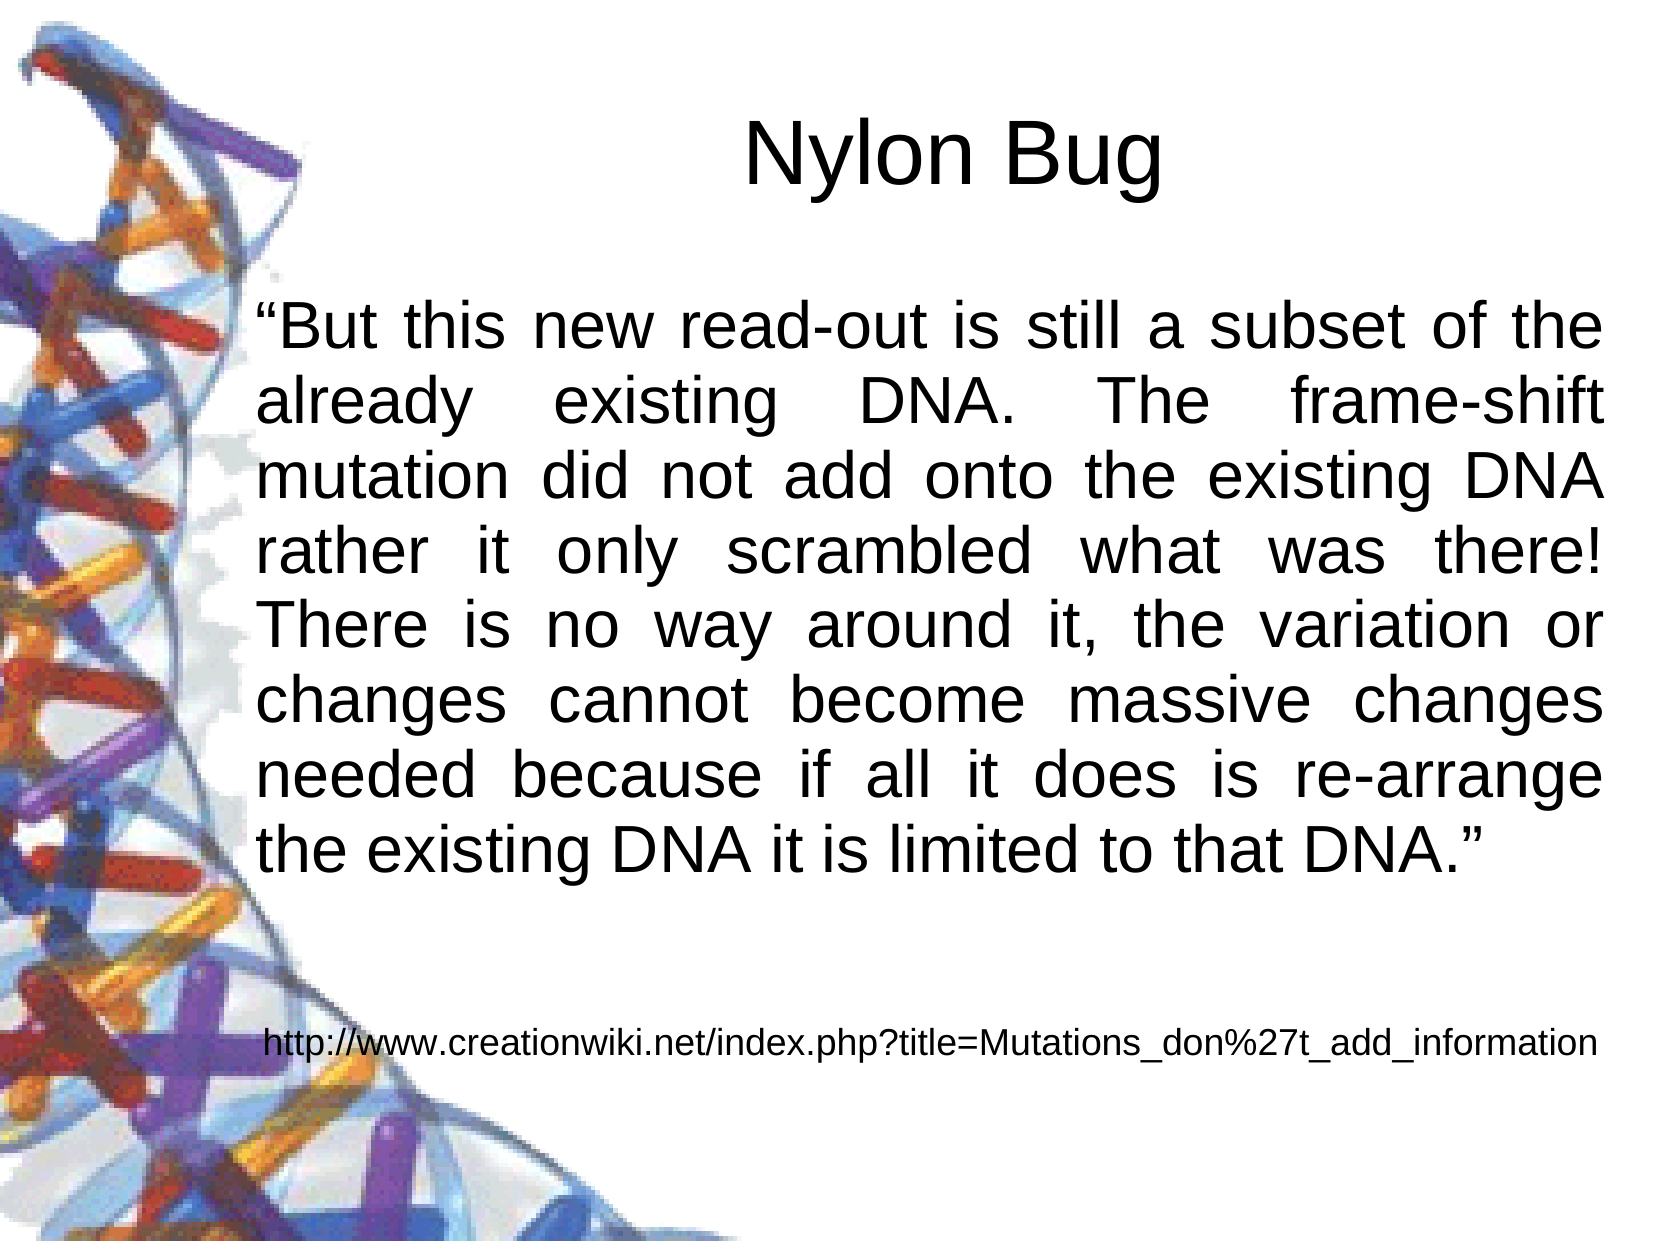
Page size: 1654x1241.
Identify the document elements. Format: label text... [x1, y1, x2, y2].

subtitle “But this new read-out is still a subset of the already existing DNA. The frame-shift mutation did not add onto the existing DNA rather it only scrambled what was there! There is no way around it, the variation or changes cannot become massive changes needed because if all it does is re-arrange the existing DNA it is limited to that DNA.” http://www.creationwiki.net/index.php?title=Mutations_don%27t_add_information [255, 288, 1606, 1064]
title Nylon Bug [337, 49, 1571, 257]
picture [0, 0, 1654, 1241]
